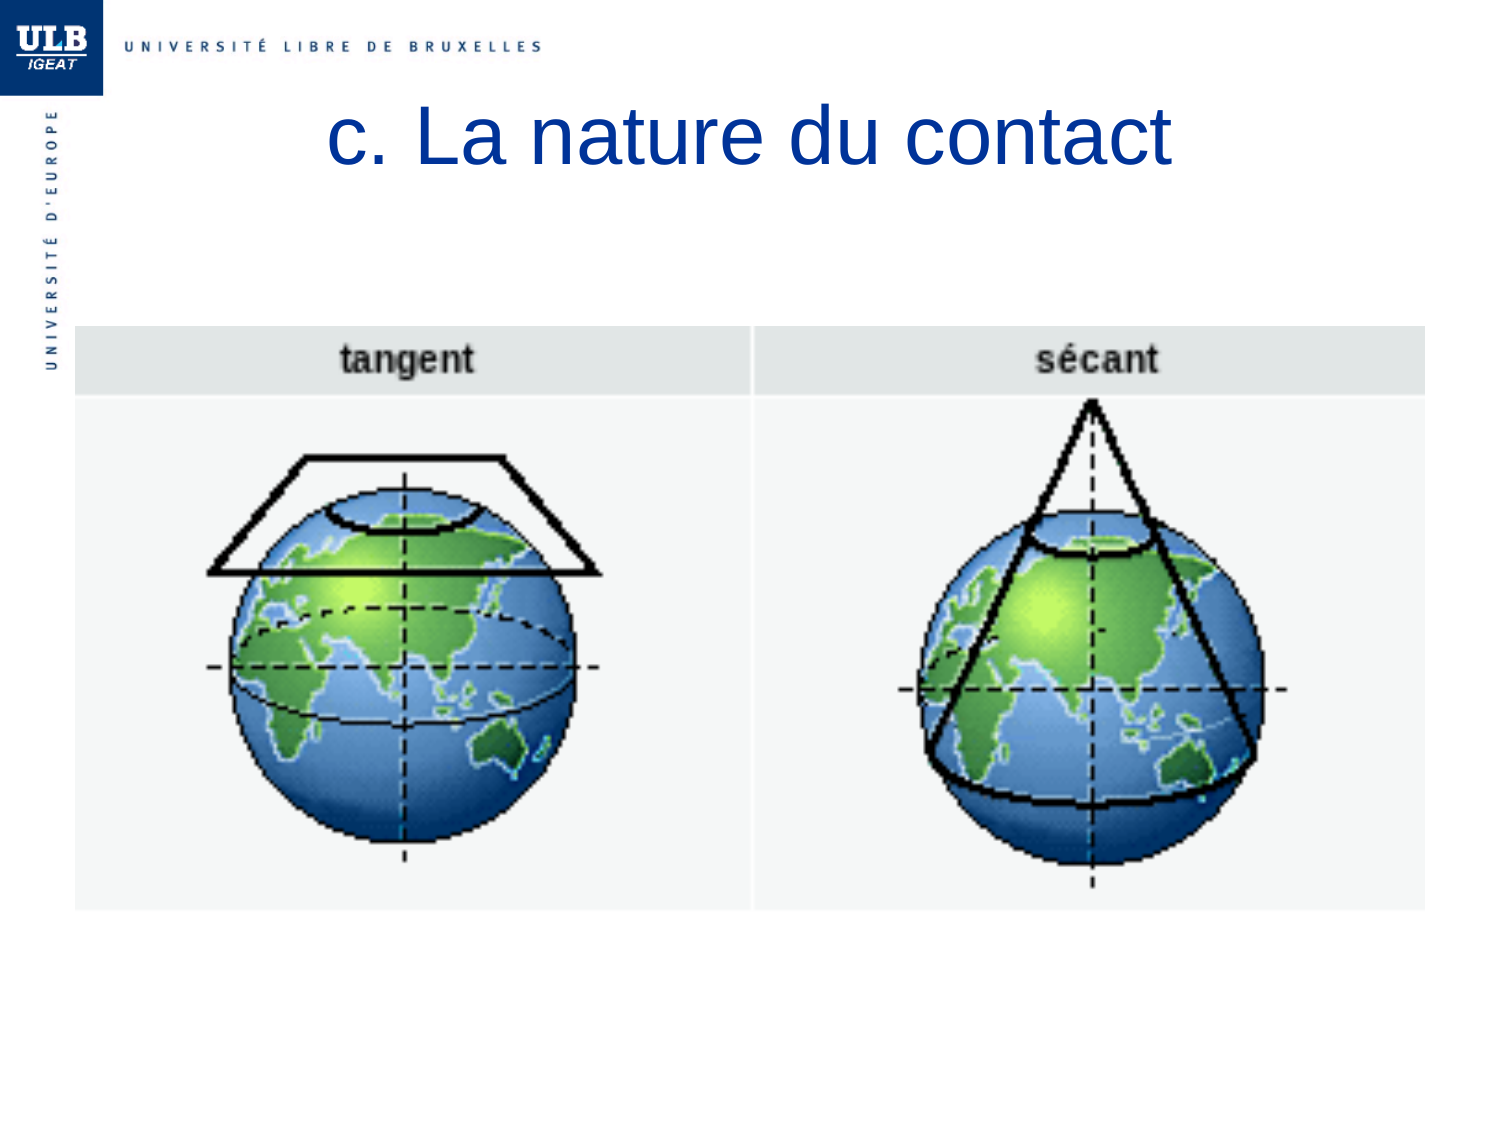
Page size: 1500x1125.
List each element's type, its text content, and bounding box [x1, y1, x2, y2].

picture [0, 0, 1500, 1125]
title c. La nature du contact [75, 21, 1425, 257]
